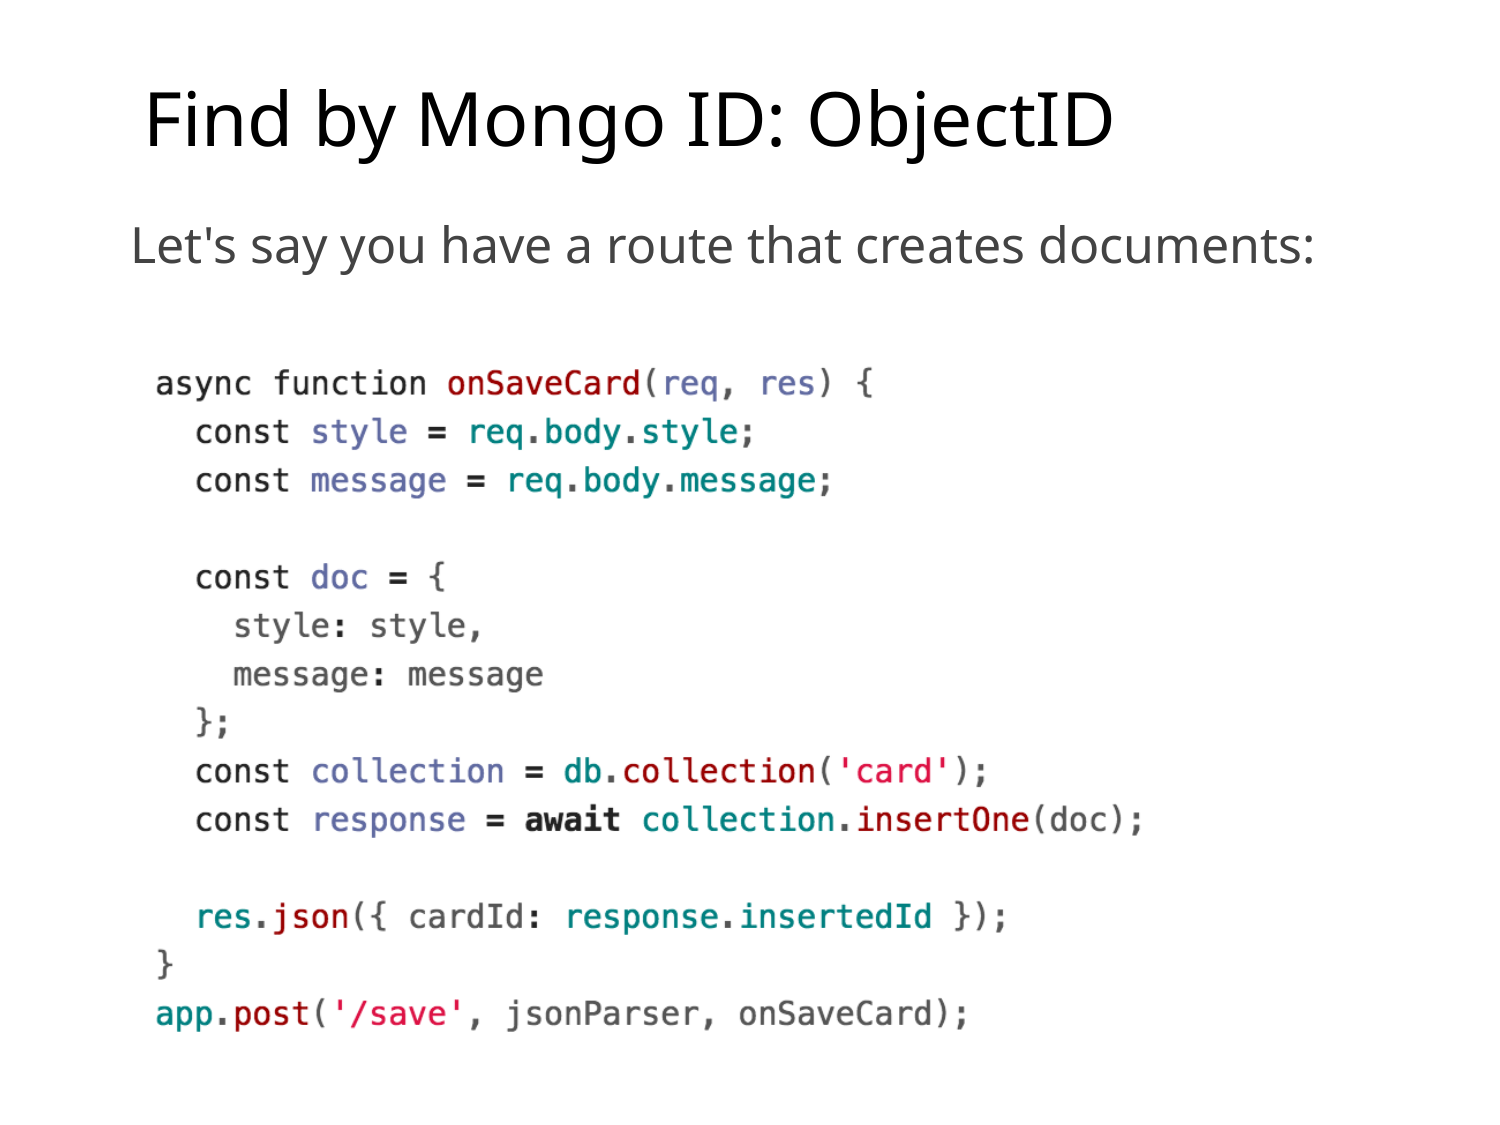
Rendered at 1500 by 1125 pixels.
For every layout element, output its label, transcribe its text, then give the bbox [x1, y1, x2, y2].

picture [139, 360, 1161, 1055]
list Let's say you have a route that creates documents: [115, 189, 1359, 315]
title Find by Mongo ID: ObjectID [128, 56, 1372, 183]
